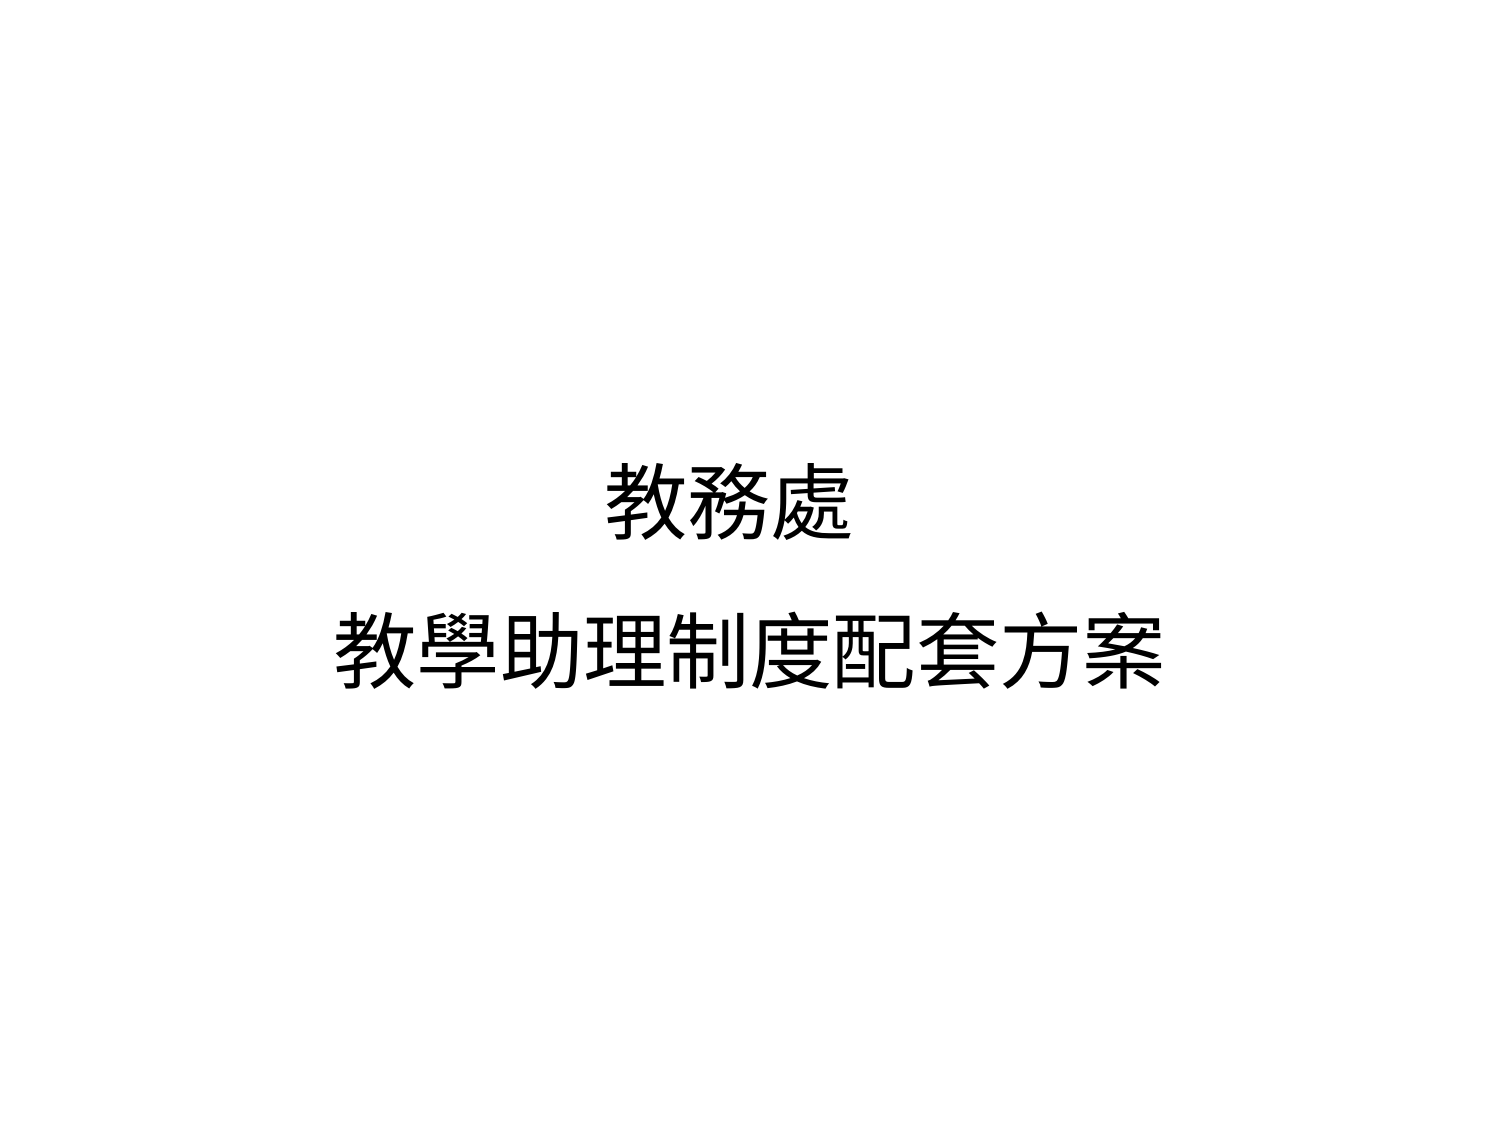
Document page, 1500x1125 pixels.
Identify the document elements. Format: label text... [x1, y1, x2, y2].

title 教務處 教學助理制度配套方案 [112, 392, 1388, 634]
